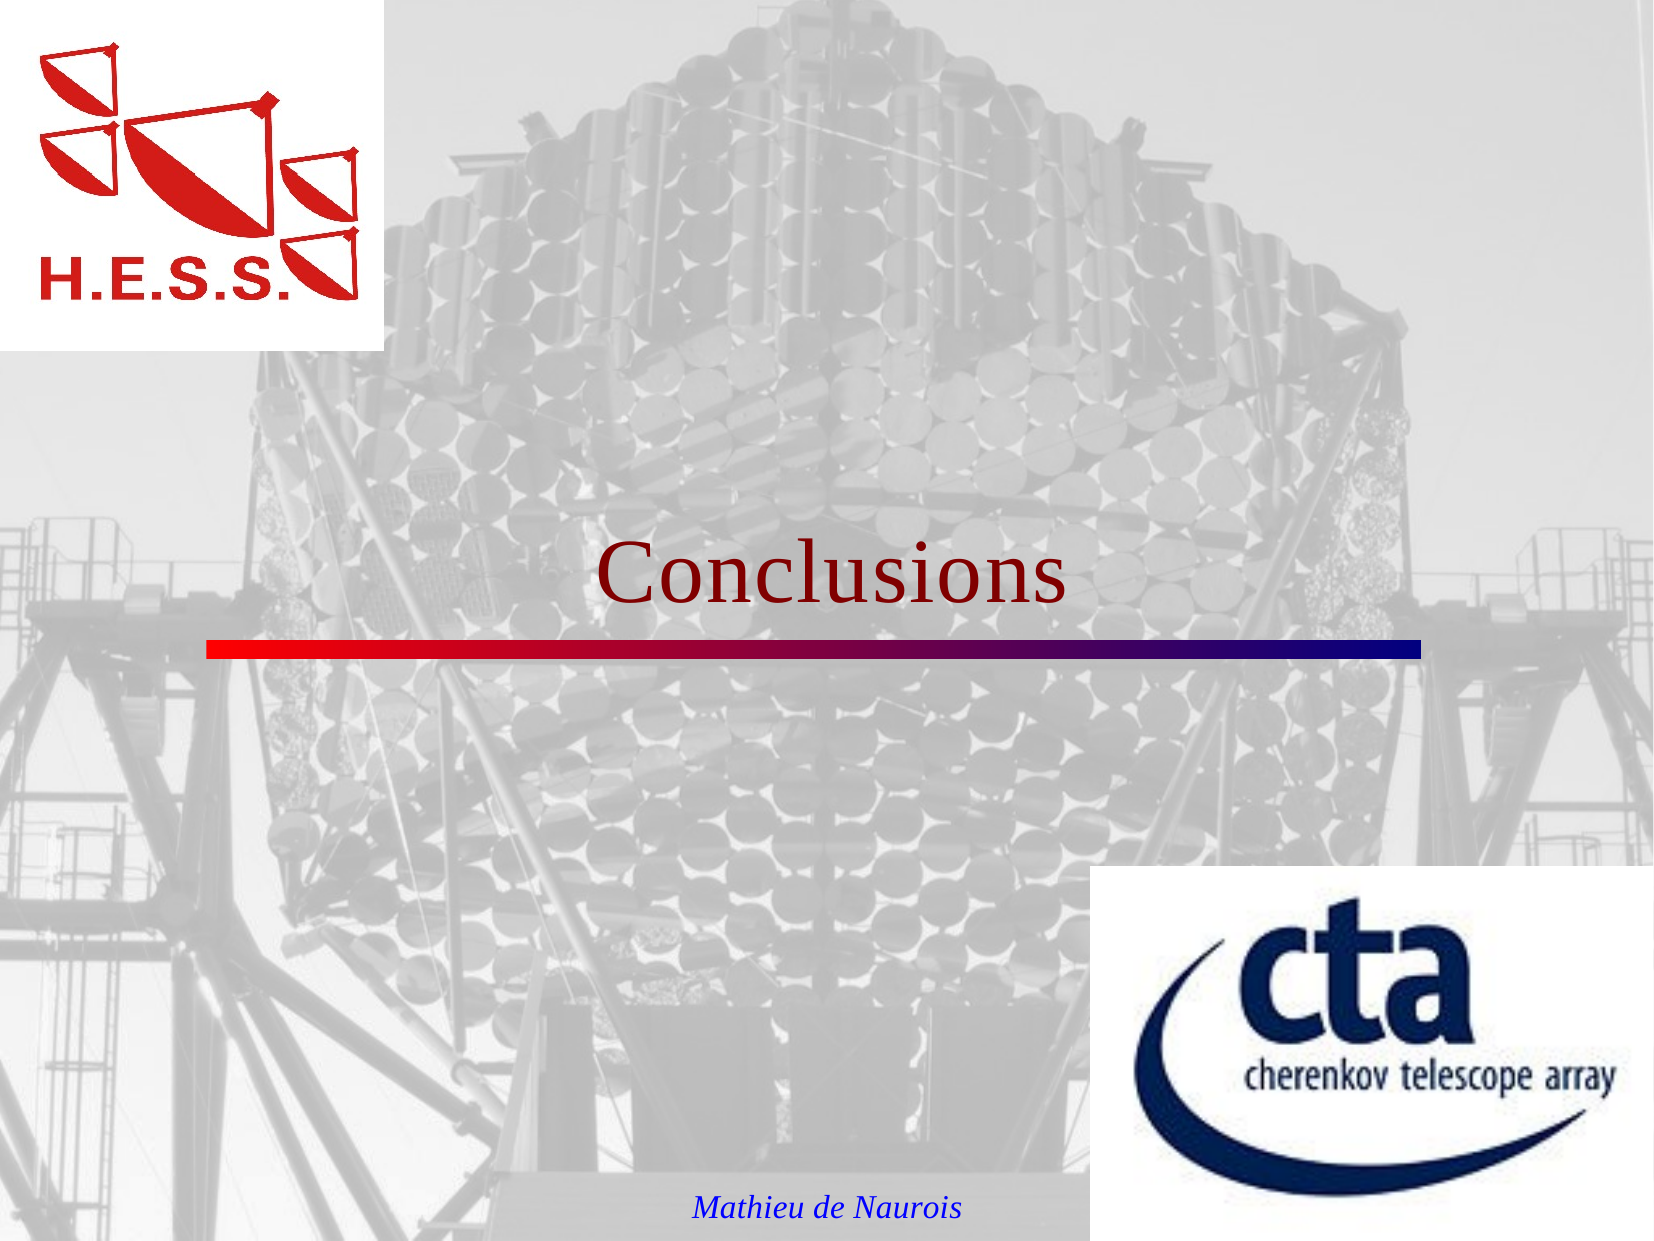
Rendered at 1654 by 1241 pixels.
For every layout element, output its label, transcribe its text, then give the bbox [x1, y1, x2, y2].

title Conclusions [126, 512, 1539, 631]
picture [1090, 866, 1654, 1241]
picture [0, 0, 384, 351]
